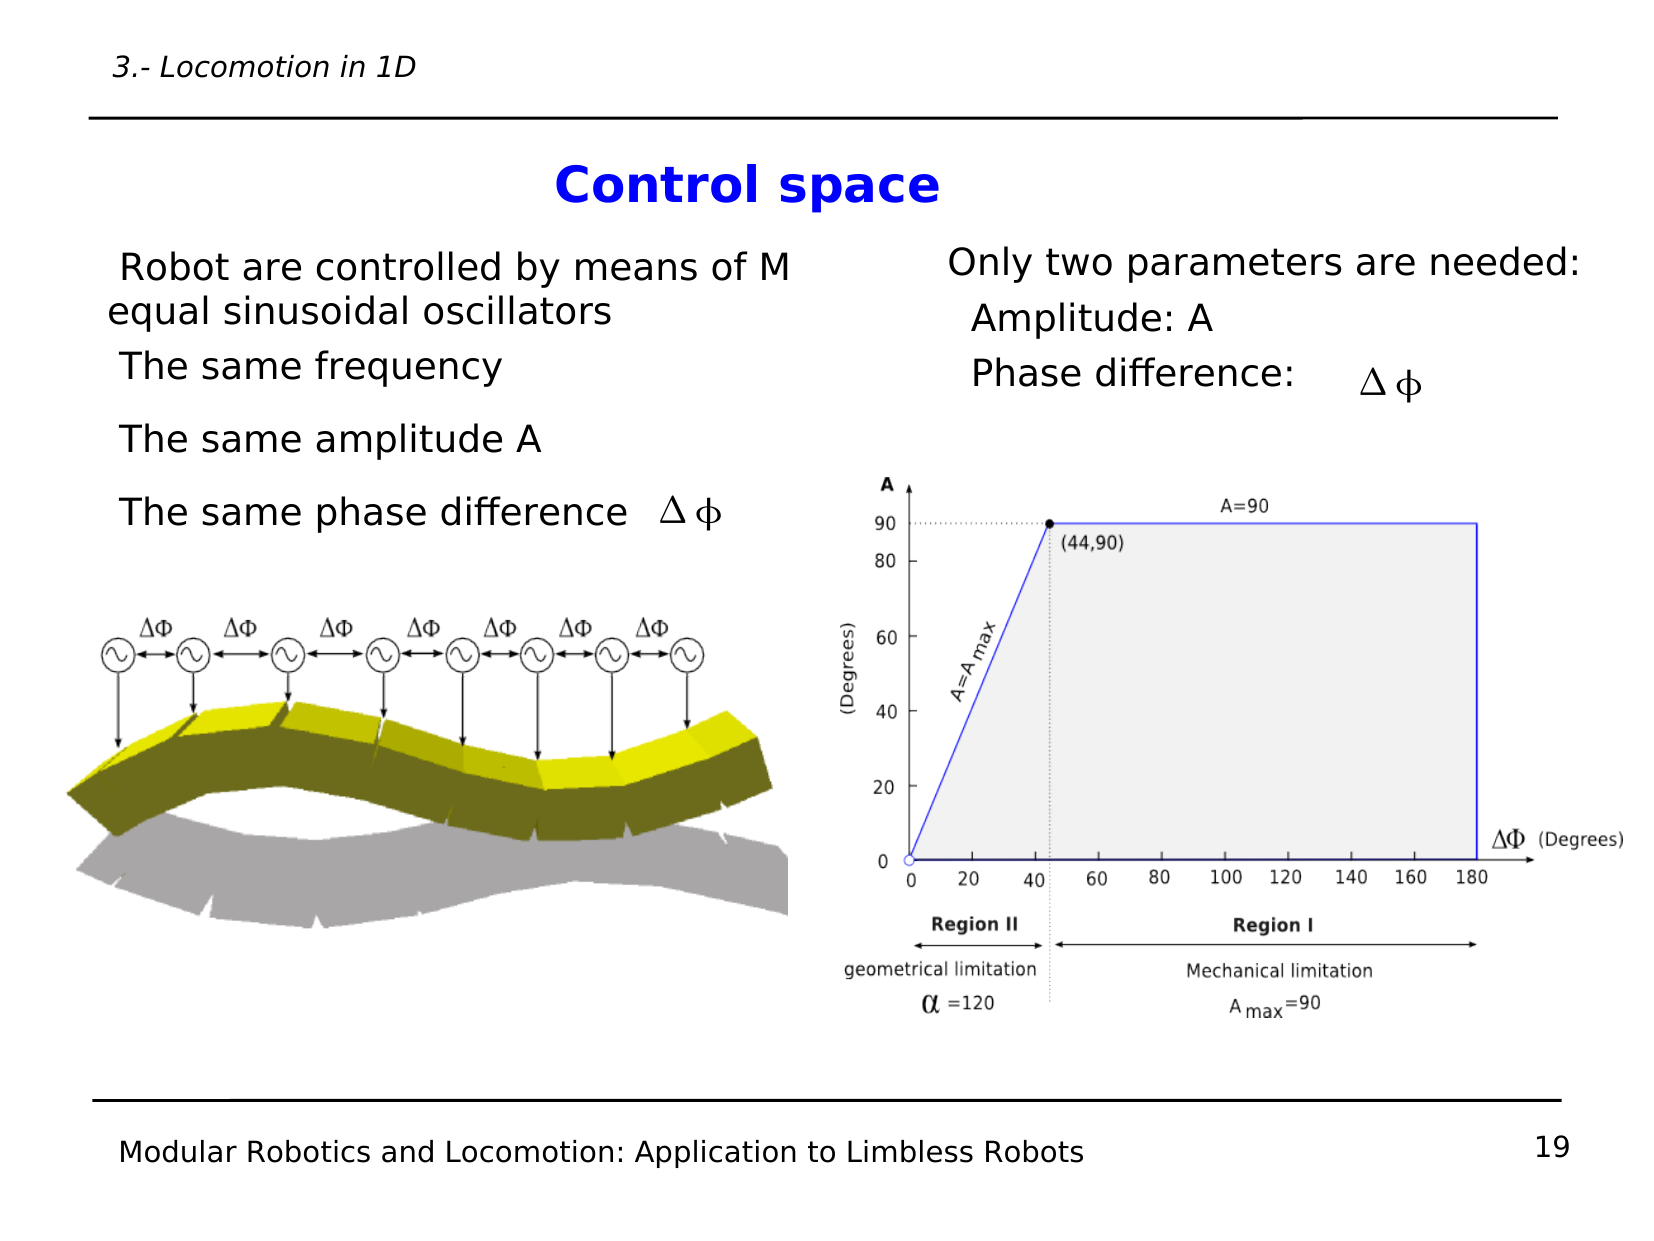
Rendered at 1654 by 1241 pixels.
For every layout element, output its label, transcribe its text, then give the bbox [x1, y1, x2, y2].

text_box Robot are controlled by means of M equal sinusoidal oscillators The same frequency The same amplitude A The same phase difference [92, 238, 866, 542]
chart [1349, 358, 1433, 408]
text_box Modular Robotics and Locomotion: Application to Limbless Robots [103, 1128, 1101, 1178]
picture [51, 617, 788, 936]
picture [840, 477, 1623, 1018]
text_box Only two parameters are needed: Amplitude: A Phase difference: [920, 233, 1596, 403]
text_box Control space [539, 148, 949, 222]
text_box 3.- Locomotion in 1D [97, 42, 433, 93]
